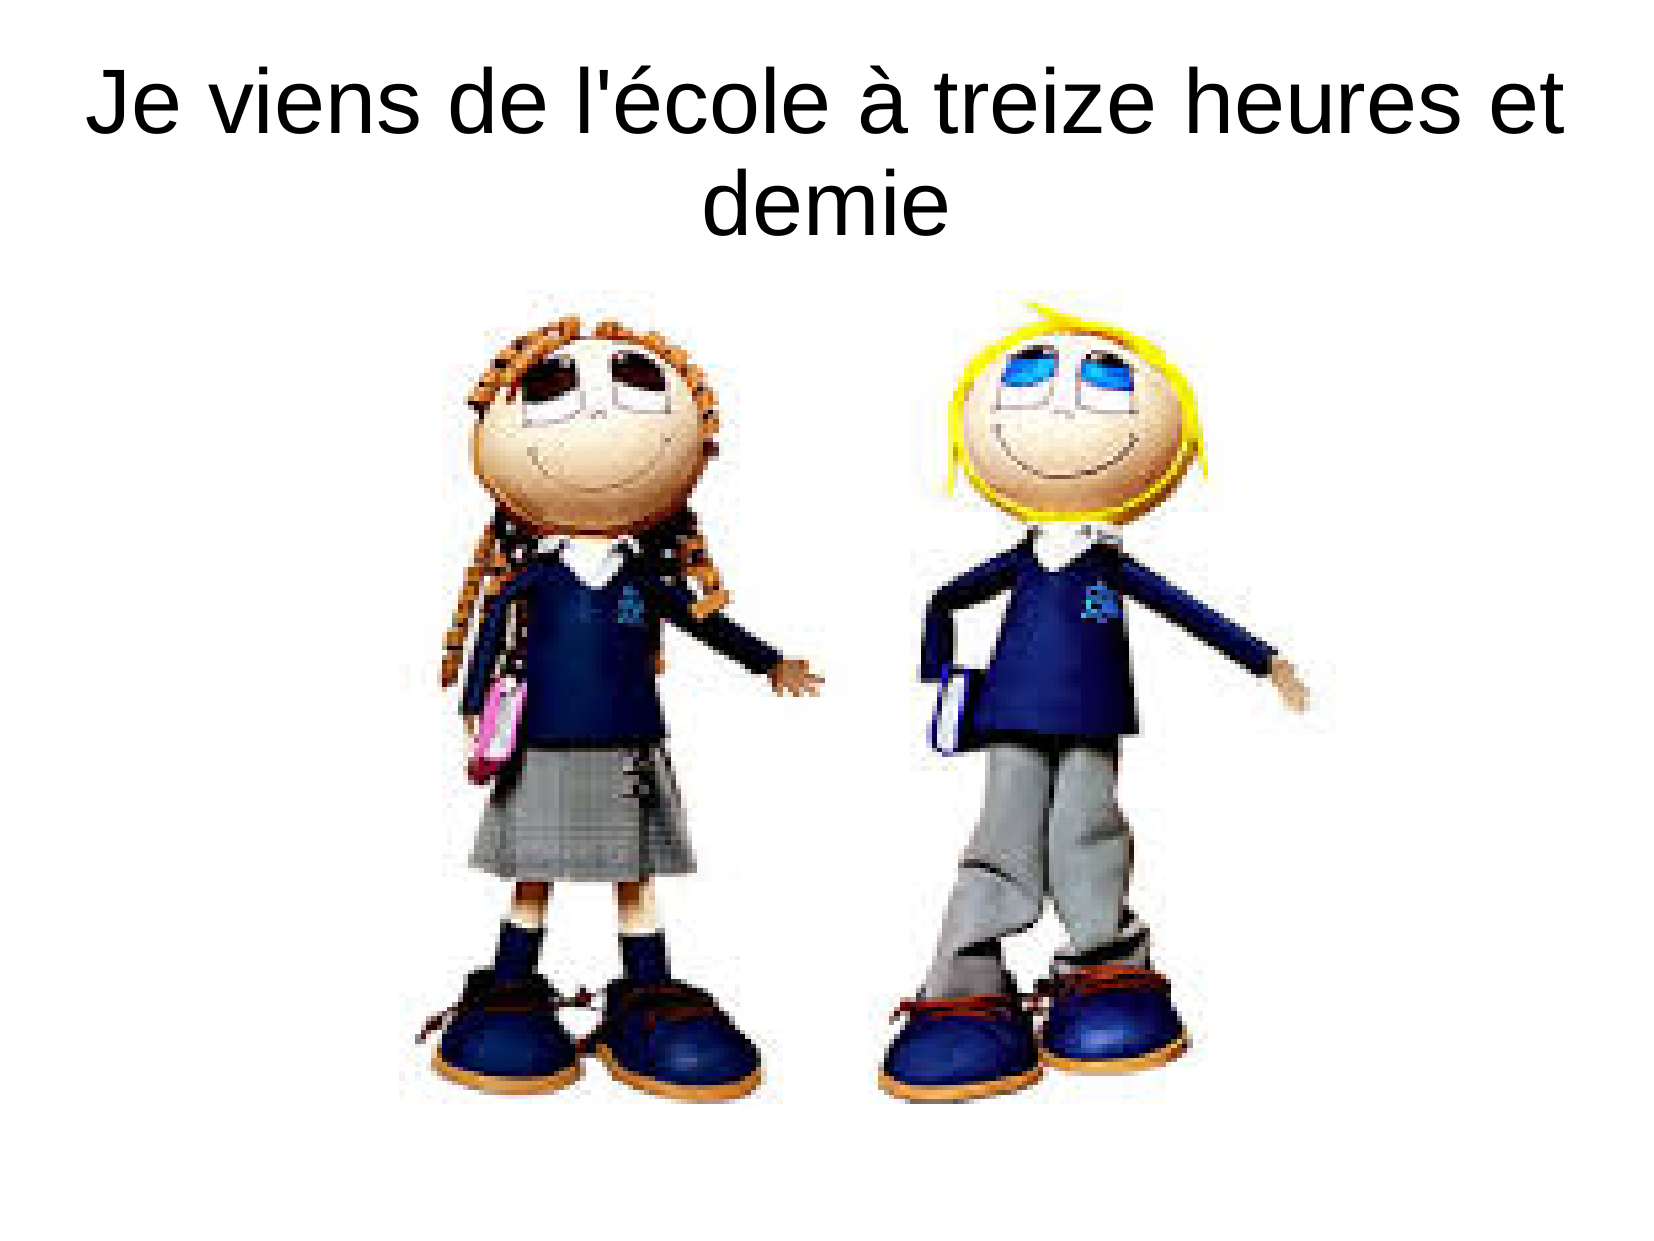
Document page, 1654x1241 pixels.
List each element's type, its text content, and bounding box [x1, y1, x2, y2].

title Je viens de l'école à treize heures et demie [82, 49, 1571, 257]
picture [59, 290, 1571, 1109]
